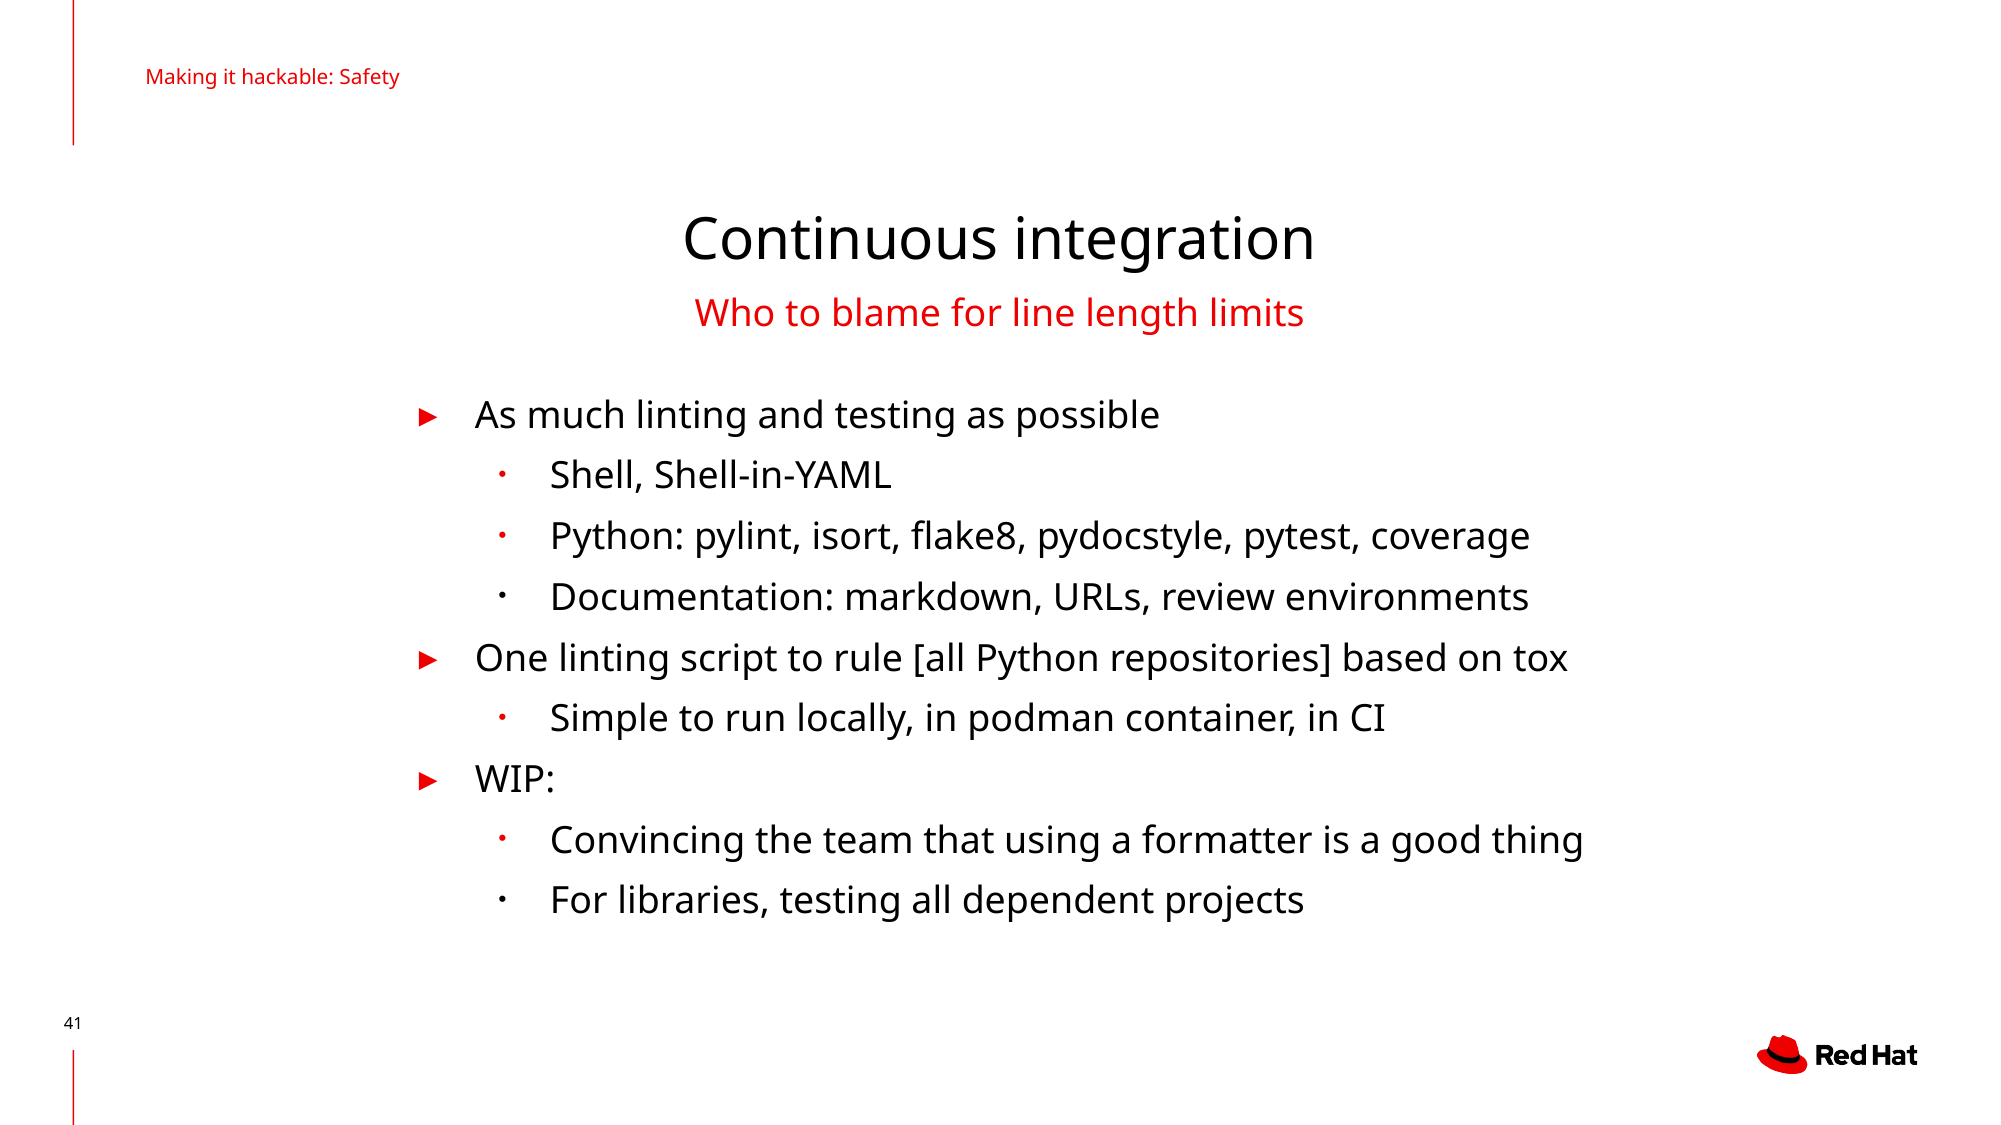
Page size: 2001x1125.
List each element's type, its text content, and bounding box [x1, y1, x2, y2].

list As much linting and testing as possible Shell, Shell-in-YAML Python: pylint, isort, flake8, pydocstyle, pytest, coverage Documentation: markdown, URLs, review environments One linting script to rule [all Python repositories] based on tox Simple to run locally, in podman container, in CI WIP: Convincing the team that using a formatter is a good thing For libraries, testing all dependent projects [399, 375, 1600, 975]
subtitle Making it hackable: Safety [73, 9, 919, 143]
title Continuous integration [145, 180, 1855, 271]
subtitle Who to blame for line length limits [145, 271, 1855, 320]
picture [1757, 1035, 1918, 1074]
slide_number <number> [13, 1012, 134, 1036]
